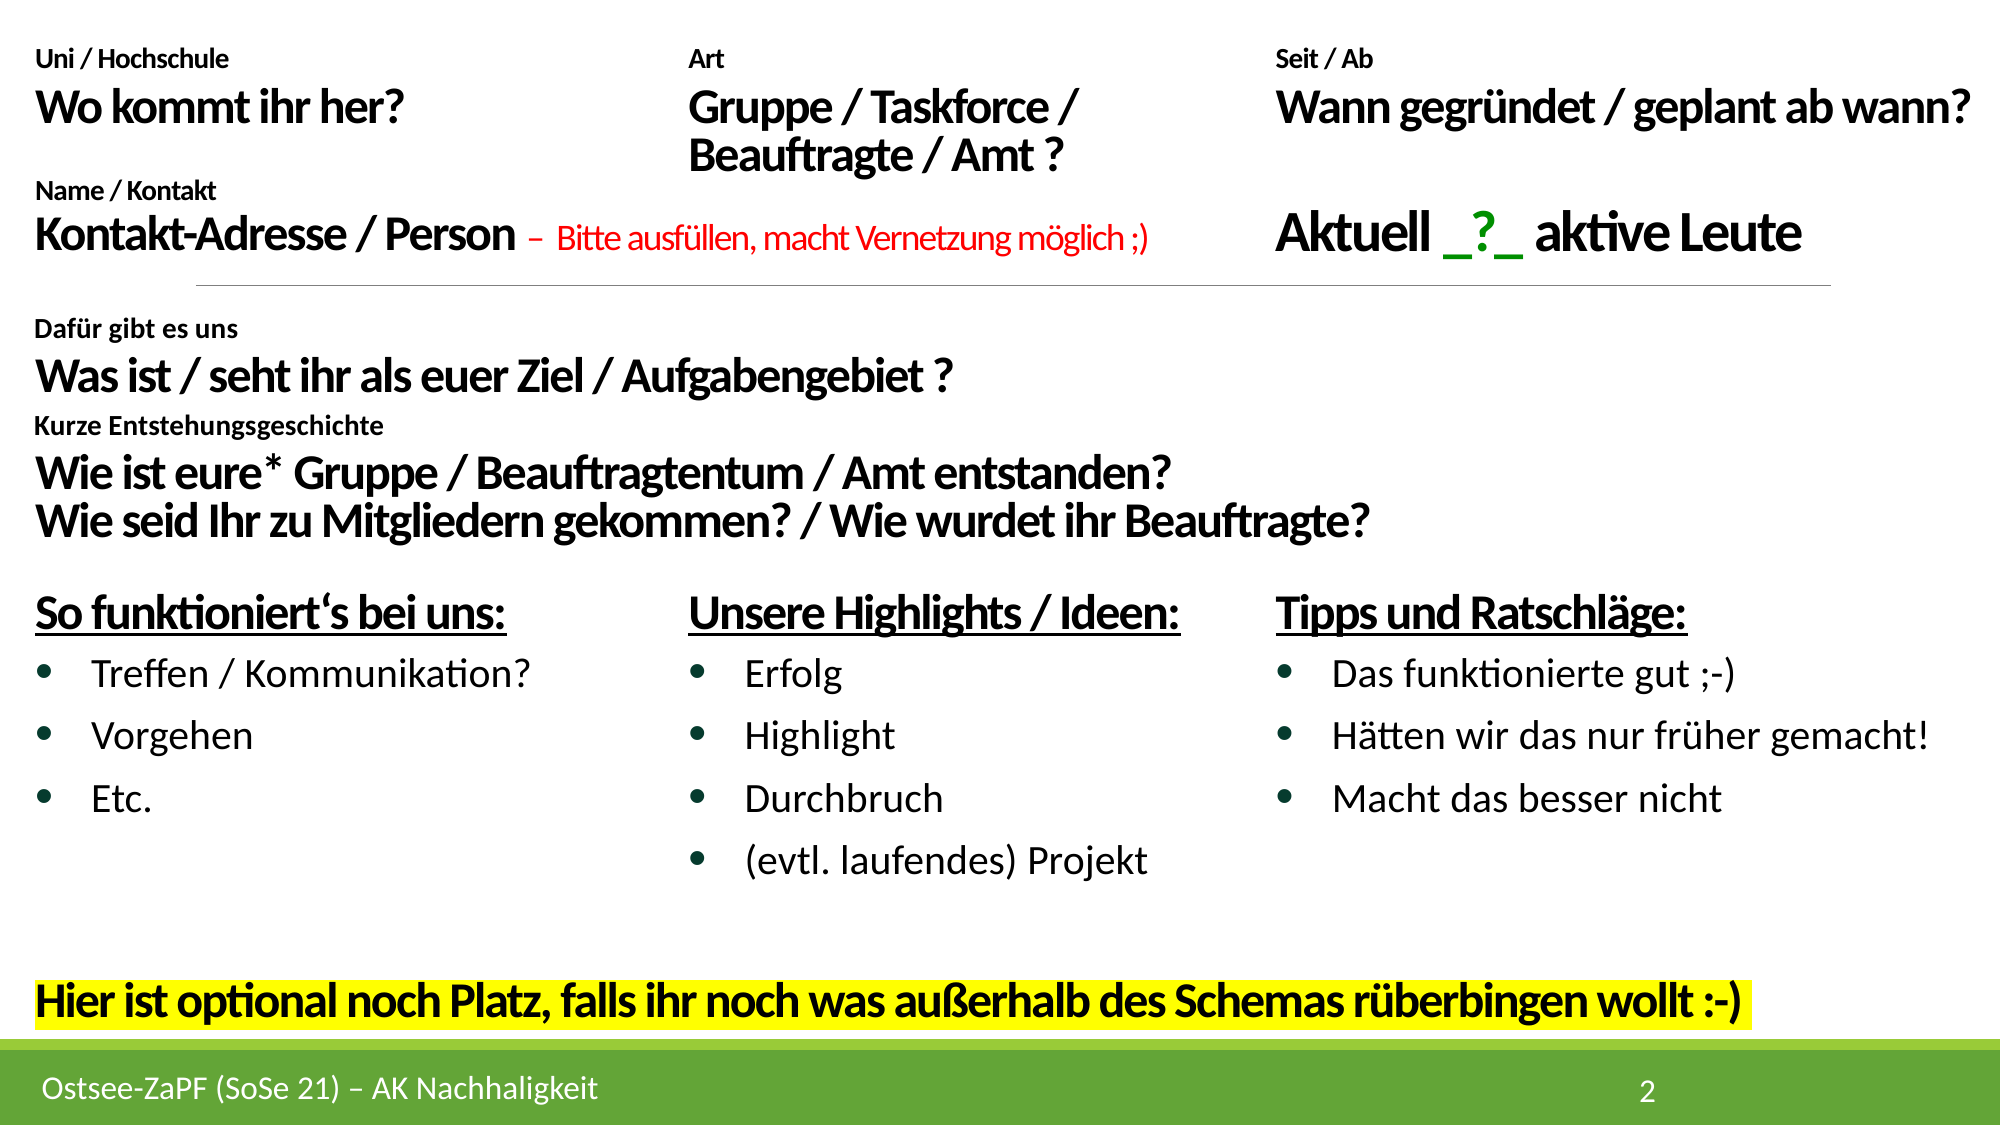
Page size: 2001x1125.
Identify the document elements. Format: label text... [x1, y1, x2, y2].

text_box Kontakt-Adresse / Person – Bitte ausfüllen, macht Vernetzung möglich ;) [26, 203, 1213, 294]
text_box Was ist / seht ihr als euer Ziel / Aufgabengebiet ? [26, 345, 1374, 423]
text_box Ostsee-ZaPF (SoSe 21) – AK Nachhaligkeit [26, 1043, 620, 1125]
text_box Hier ist optional noch Platz, falls ihr noch was außerhalb des Schemas rüberbingen wollt :-) [26, 970, 1857, 1043]
text_box Gruppe / Taskforce / Beauftragte / Amt ? [680, 77, 1323, 197]
text_box Wann gegründet / geplant ab wann? [1323, 77, 1988, 162]
text_box Name / Kontakt [26, 169, 728, 238]
text_box [1624, 1059, 1840, 1120]
text_box Wo kommt ihr her? [26, 77, 728, 138]
text_box Uni / Hochschule [26, 37, 532, 77]
text_box Tipps und Ratschläge: [1267, 582, 1778, 637]
text_box Wie ist eure* Gruppe / Beauftragtentum / Amt entstanden? Wie seid Ihr zu Mitgliedern gekommen? / Wie wurdet ihr Beauftragte? [26, 442, 1670, 571]
text_box Seit / Ab [1267, 37, 1422, 93]
text_box Unsere Highlights / Ideen: [680, 582, 1191, 637]
text_box Kurze Entstehungsgeschichte [26, 398, 467, 442]
text_box Dafür gibt es uns [26, 302, 303, 361]
text_box Das funktionierte gut ;-) Hätten wir das nur früher gemacht! Macht das besser nicht [1267, 637, 1974, 941]
text_box Aktuell _?_ aktive Leute [1267, 198, 1987, 283]
text_box Art [680, 37, 1185, 77]
text_box So funktioniert‘s bei uns: [26, 582, 537, 637]
text_box Treffen / Kommunikation? Vorgehen Etc. [26, 637, 588, 941]
text_box Erfolg Highlight Durchbruch (evtl. laufendes) Projekt [680, 637, 1242, 941]
